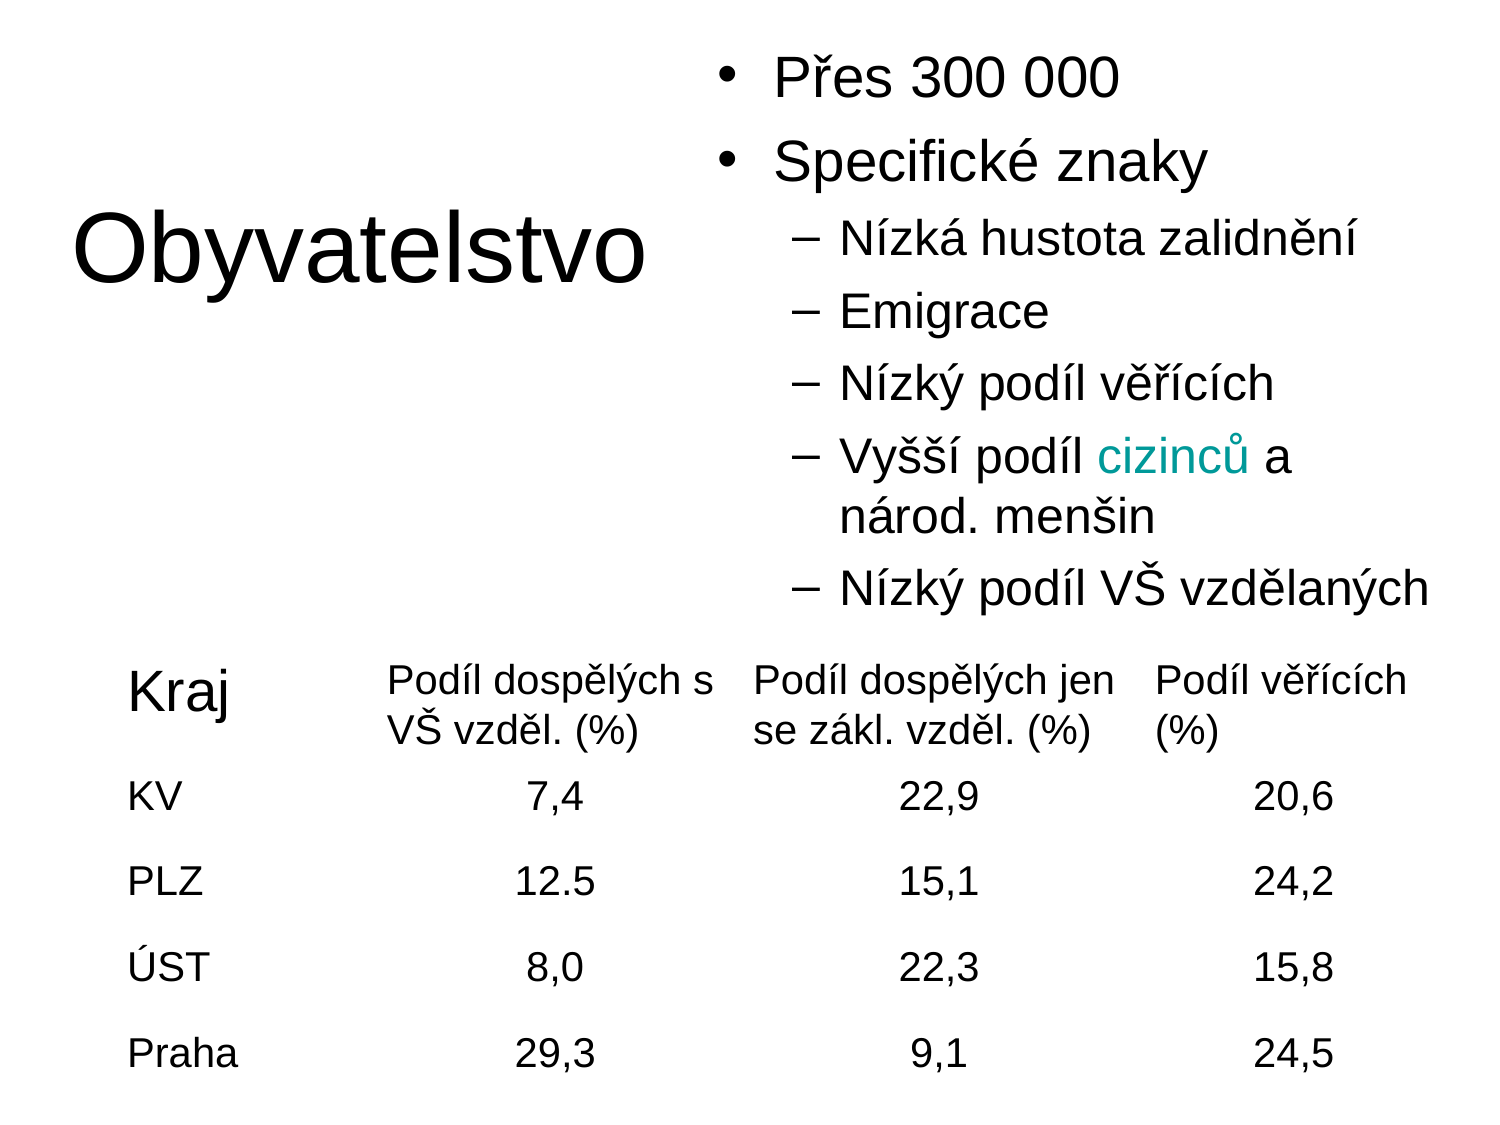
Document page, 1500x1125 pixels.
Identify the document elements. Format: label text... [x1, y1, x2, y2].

title Obyvatelstvo [29, 148, 691, 337]
list Přes 300 000 Specifické znaky Nízká hustota zalidnění Emigrace Nízký podíl věřících Vyšší podíl cizinců a národ. menšin Nízký podíl VŠ vzdělaných [702, 31, 1448, 774]
table_cell KV [112, 761, 372, 846]
table_cell 12.5 [372, 846, 738, 932]
table_cell ÚST [112, 932, 372, 1018]
table_cell 22,9 [738, 761, 1140, 846]
table_cell 9,1 [738, 1018, 1140, 1083]
table_cell Praha [112, 1018, 372, 1083]
table_header Podíl věřících (%) [1140, 645, 1447, 761]
table_cell 8,0 [372, 932, 738, 1018]
table_header Podíl dospělých s VŠ vzděl. (%) [372, 645, 738, 761]
table_cell 29,3 [372, 1018, 738, 1083]
table_cell 15,1 [738, 846, 1140, 932]
table_cell 22,3 [738, 932, 1140, 1018]
table_cell 7,4 [372, 761, 738, 846]
table_header Podíl dospělých jen se zákl. vzděl. (%) [738, 645, 1140, 761]
table_cell 20,6 [1140, 761, 1447, 846]
table_cell 15,8 [1140, 932, 1447, 1018]
table_cell 24,5 [1140, 1018, 1447, 1083]
table_cell PLZ [112, 846, 372, 932]
table_header Kraj [112, 645, 372, 761]
table_cell 24,2 [1140, 846, 1447, 932]
